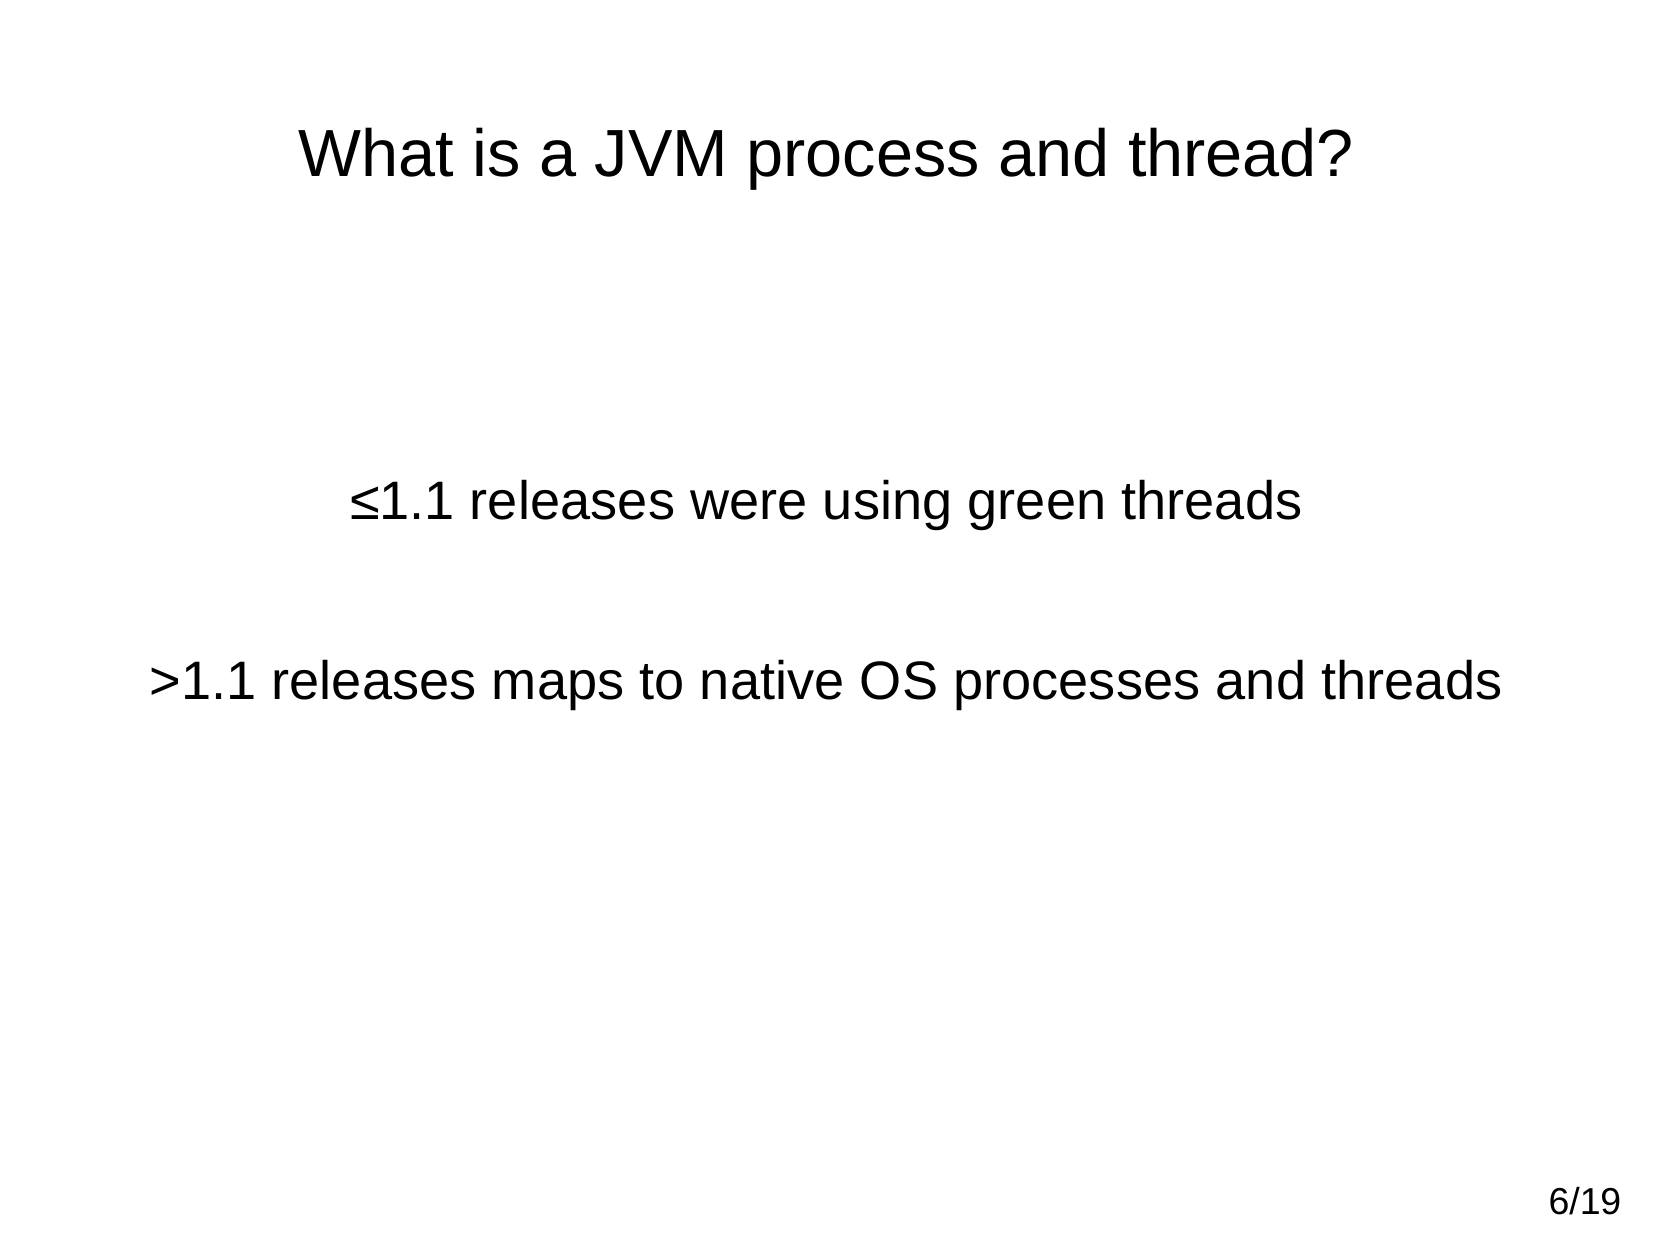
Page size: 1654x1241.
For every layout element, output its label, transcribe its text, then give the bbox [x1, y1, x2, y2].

title What is a JVM process and thread? [82, 49, 1571, 257]
list ≤1.1 releases were using green threads >1.1 releases maps to native OS processes and threads [82, 290, 1571, 1010]
